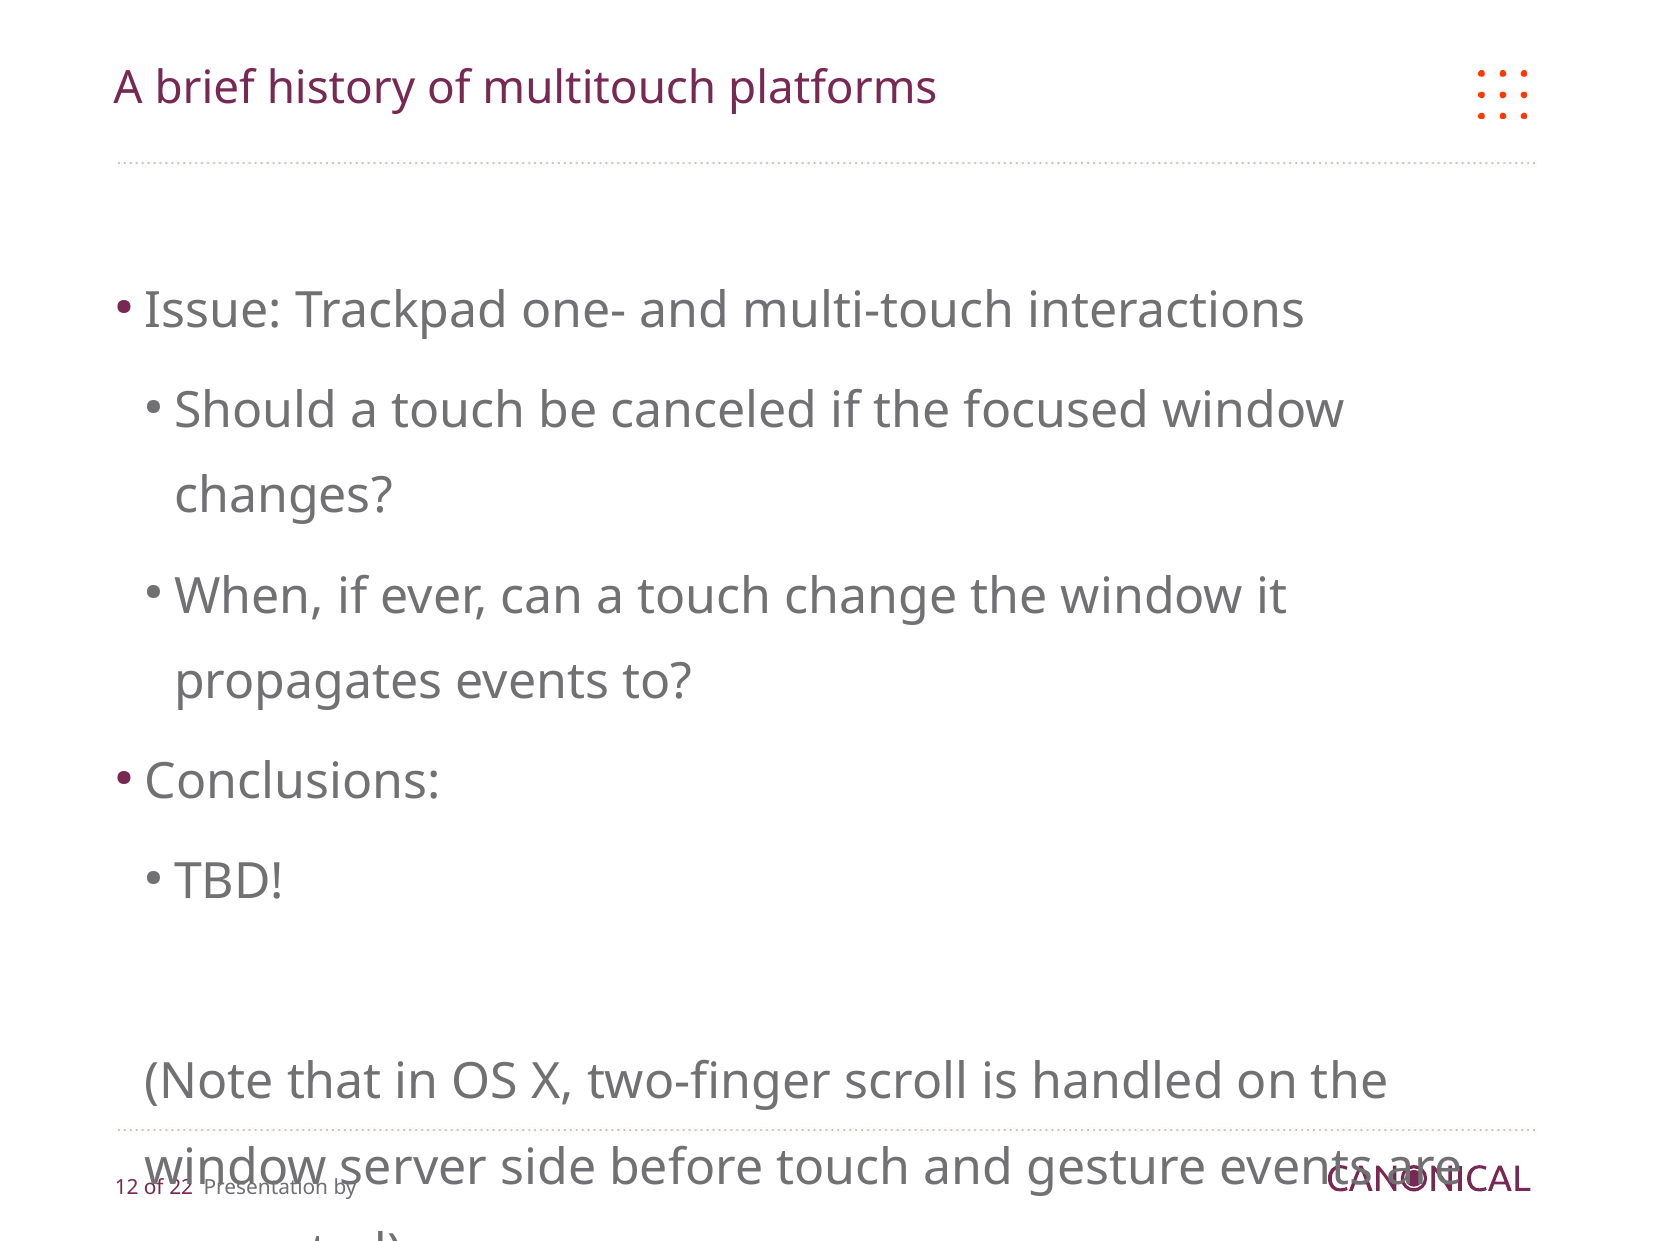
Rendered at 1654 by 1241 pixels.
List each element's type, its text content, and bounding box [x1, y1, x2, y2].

picture [116, 160, 1539, 168]
picture [116, 1128, 1539, 1135]
title A brief history of multitouch platforms [113, 64, 1382, 107]
list Issue: Trackpad one- and multi-touch interactions Should a touch be canceled if the focused window changes? When, if ever, can a touch change the window it propagates events to? Conclusions: TBD! (Note that in OS X, two-finger scroll is handled on the window server side before touch and gesture events are generated) [115, 257, 1540, 1076]
picture [1478, 70, 1527, 119]
